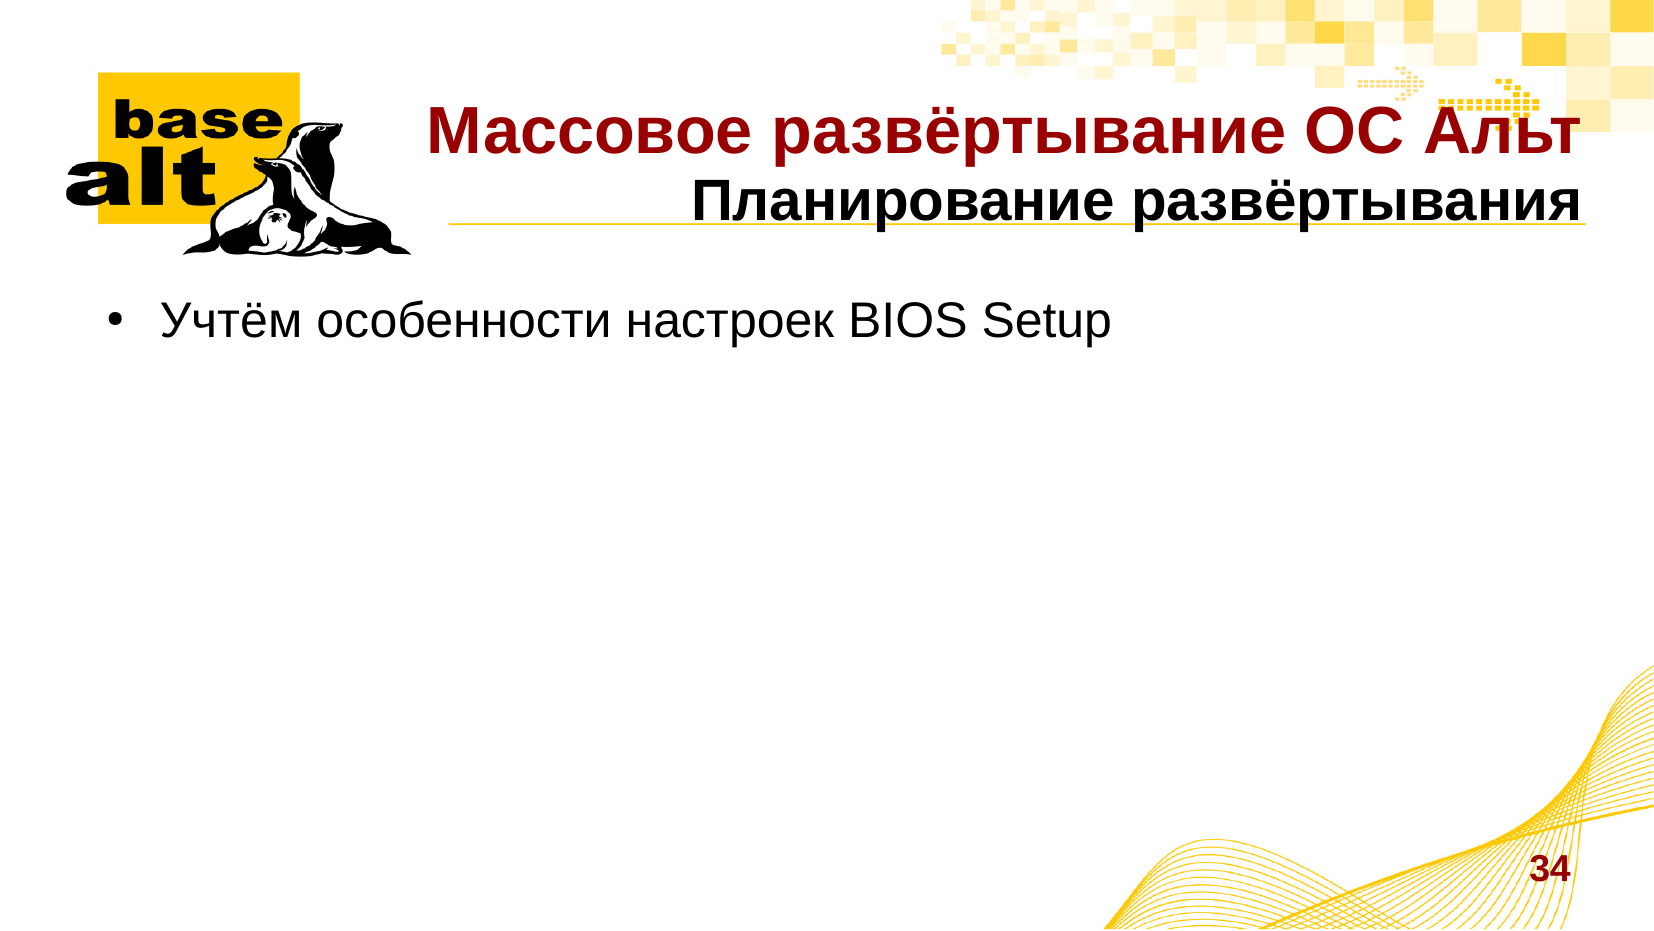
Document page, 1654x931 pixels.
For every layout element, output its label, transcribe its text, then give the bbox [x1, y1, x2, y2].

picture [0, 0, 1654, 931]
list Учтём особенности настроек BIOS Setup [88, 292, 1577, 846]
title Массовое развёртывание ОС Альт Планирование развёртывания [372, 81, 1583, 245]
